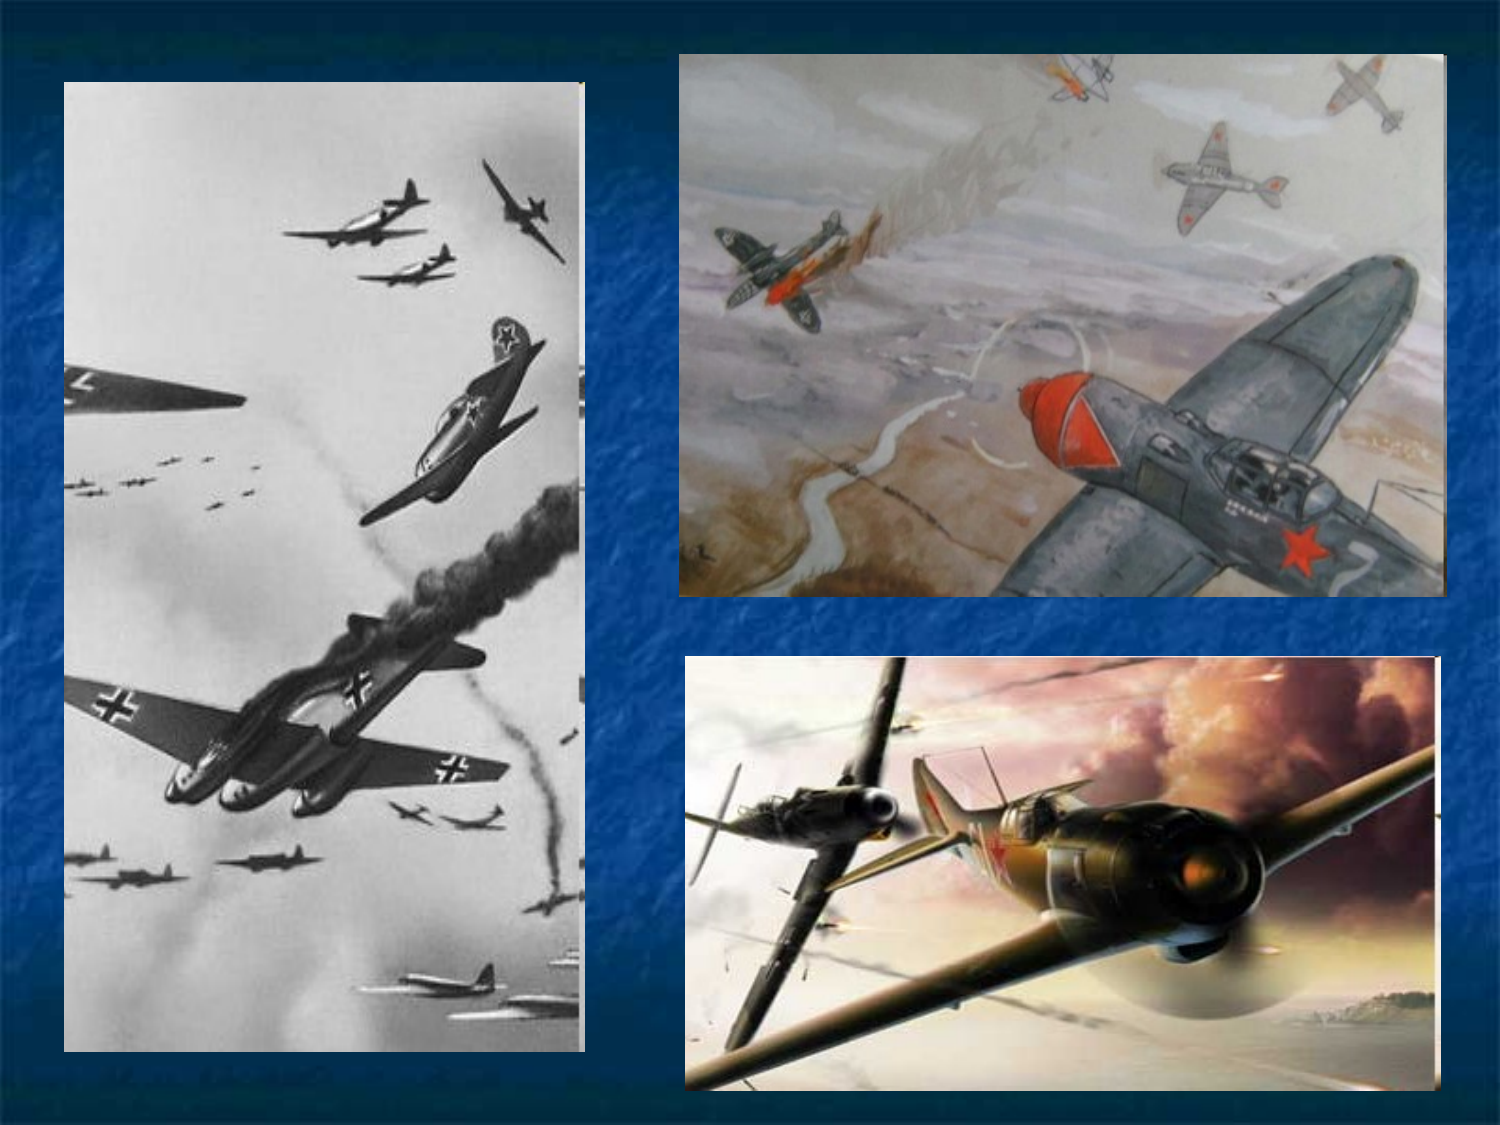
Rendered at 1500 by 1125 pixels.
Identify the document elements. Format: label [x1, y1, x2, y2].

picture [64, 82, 585, 1052]
picture [685, 657, 1441, 1091]
picture [679, 54, 1447, 597]
